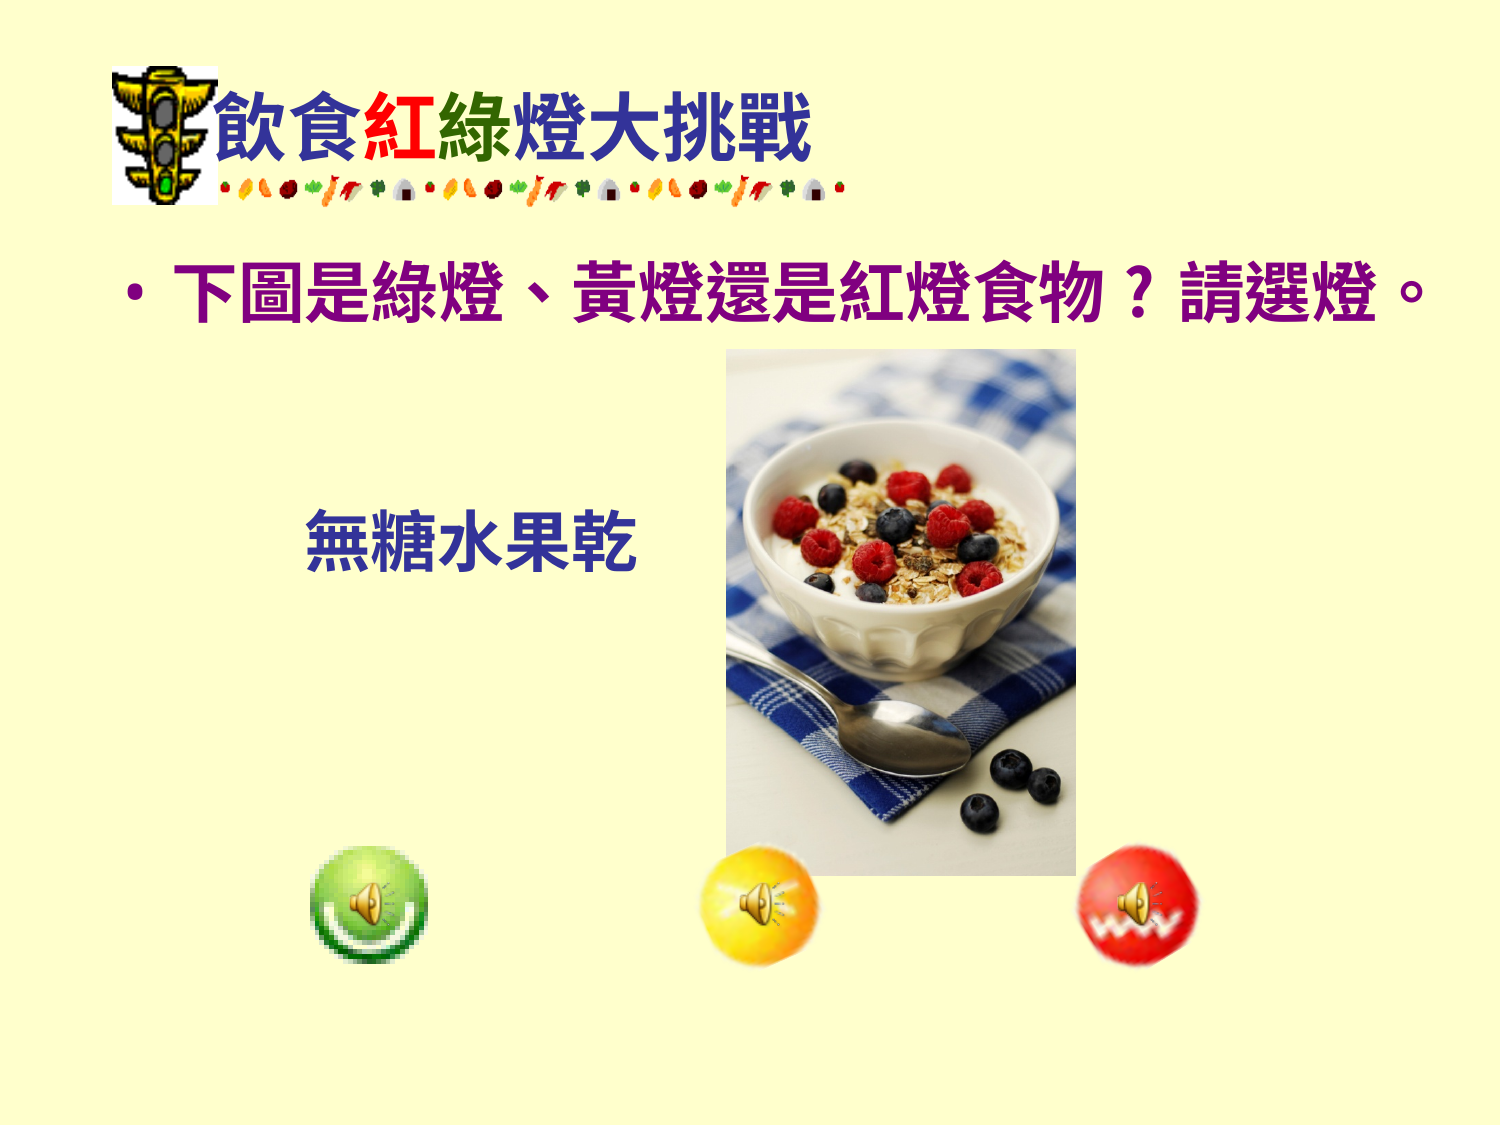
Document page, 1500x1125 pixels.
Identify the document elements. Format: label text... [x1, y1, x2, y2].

list 下圖是綠燈、黃燈還是紅燈食物?請選燈。 [100, 243, 1436, 351]
text_box 飲食紅綠燈大挑戰 [194, 78, 868, 173]
picture [673, 351, 1231, 992]
text_box 無糖水果乾 [289, 492, 653, 588]
picture [301, 846, 443, 964]
picture [112, 66, 847, 209]
